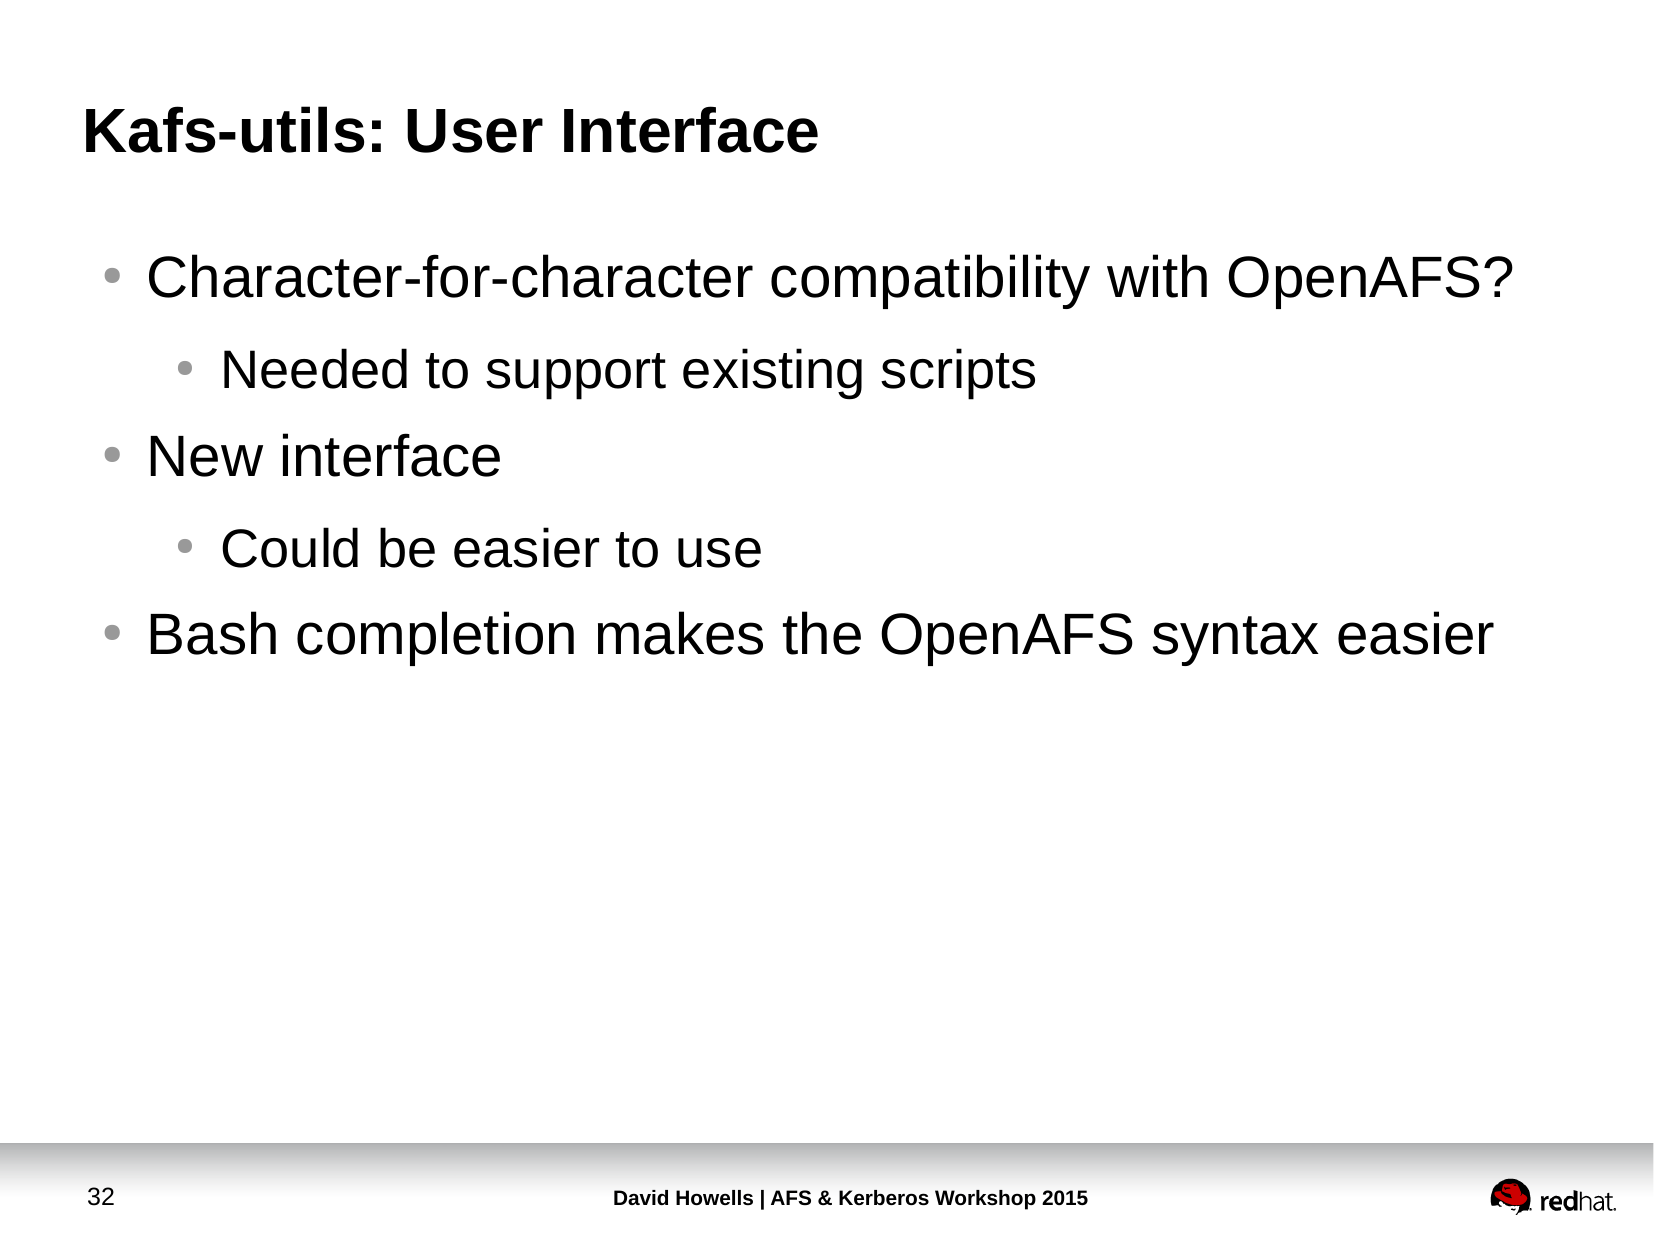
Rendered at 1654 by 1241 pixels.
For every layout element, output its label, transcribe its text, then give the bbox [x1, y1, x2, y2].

picture [0, 1143, 1654, 1241]
list Character-for-character compatibility with OpenAFS? Needed to support existing scripts New interface Could be easier to use Bash completion makes the OpenAFS syntax easier [86, 244, 1576, 1039]
title Kafs-utils: User Interface [82, 37, 1571, 226]
